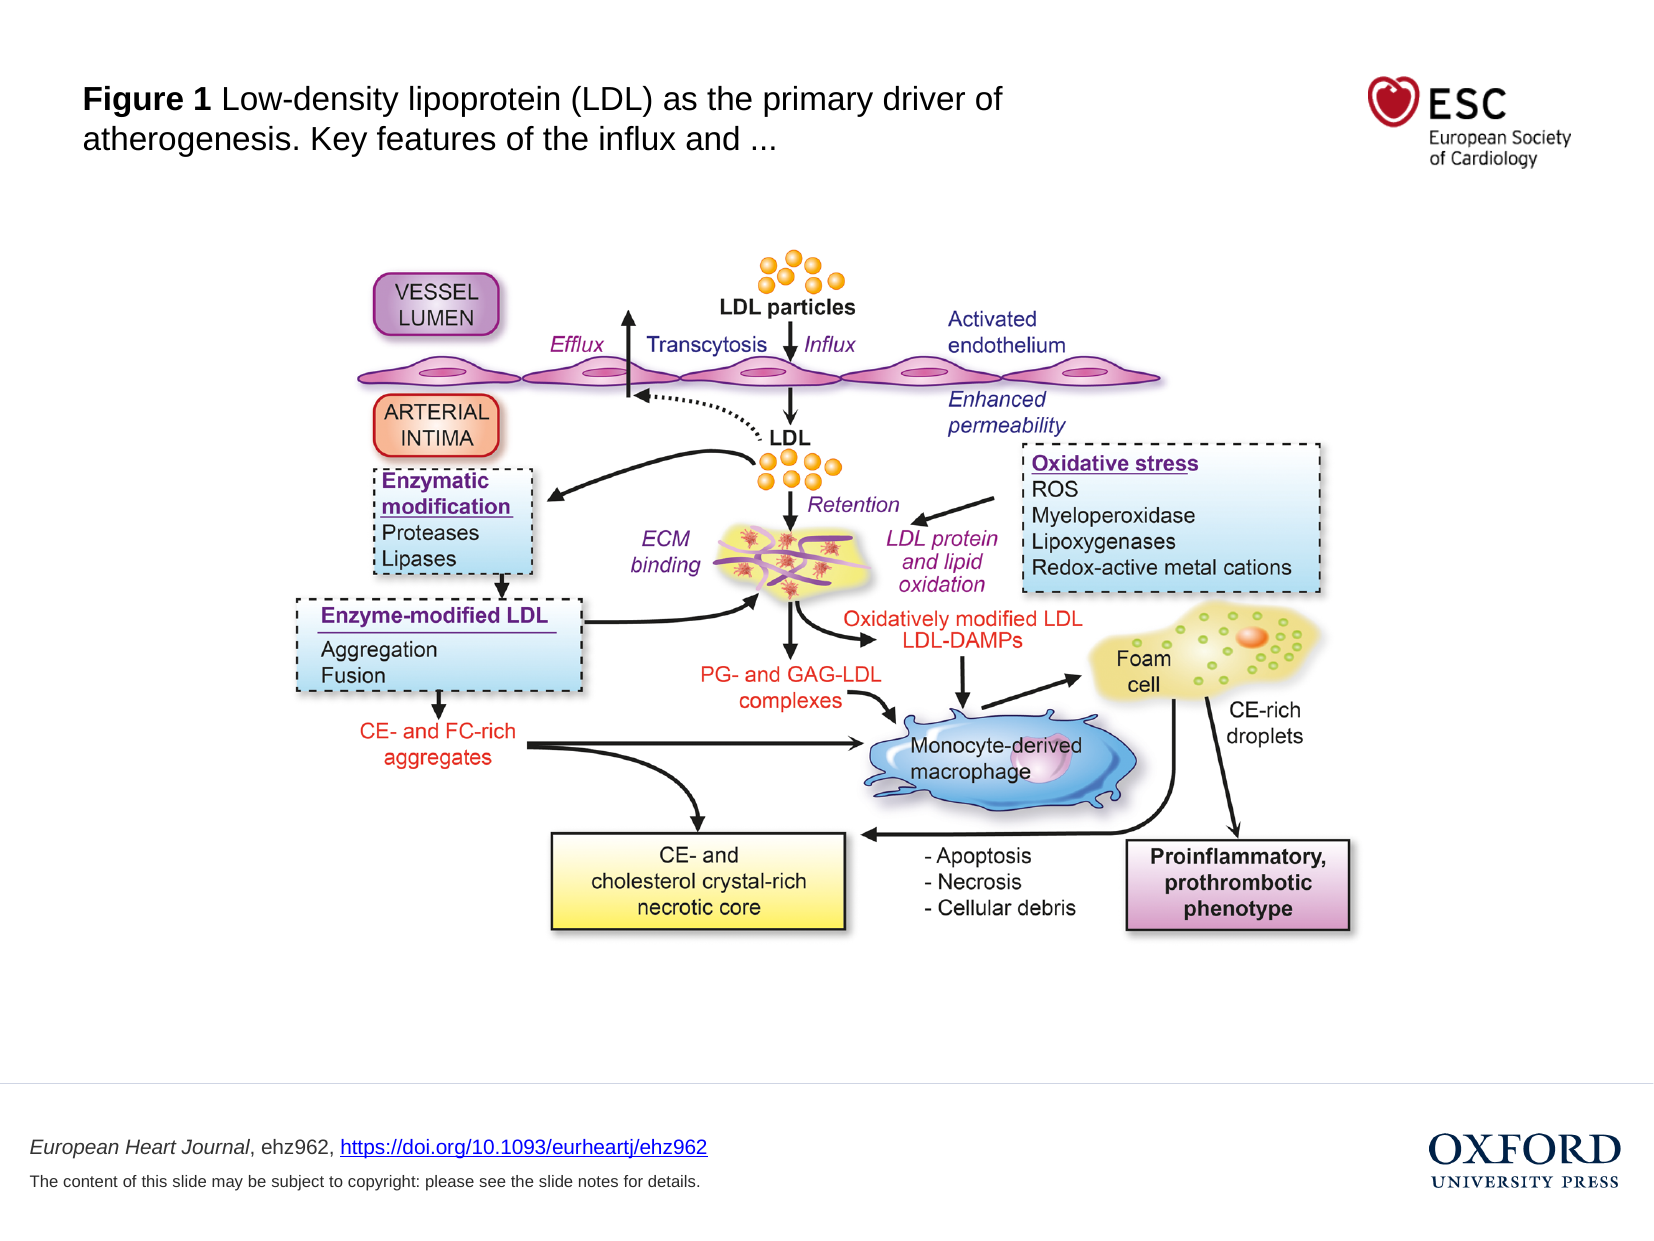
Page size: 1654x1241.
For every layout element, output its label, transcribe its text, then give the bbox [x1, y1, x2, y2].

picture [1368, 76, 1571, 169]
picture [289, 247, 1365, 946]
picture [1429, 1133, 1621, 1188]
footer European Heart Journal, ehz962, https://doi.org/10.1093/eurheartj/ehz962 The content of this slide may be subject to copyright: please see the slide notes for details. [0, 1083, 1389, 1241]
title Figure 1 Low-density lipoprotein (LDL) as the primary driver of atherogenesis. Key features of the influx and ... [82, 76, 1188, 188]
